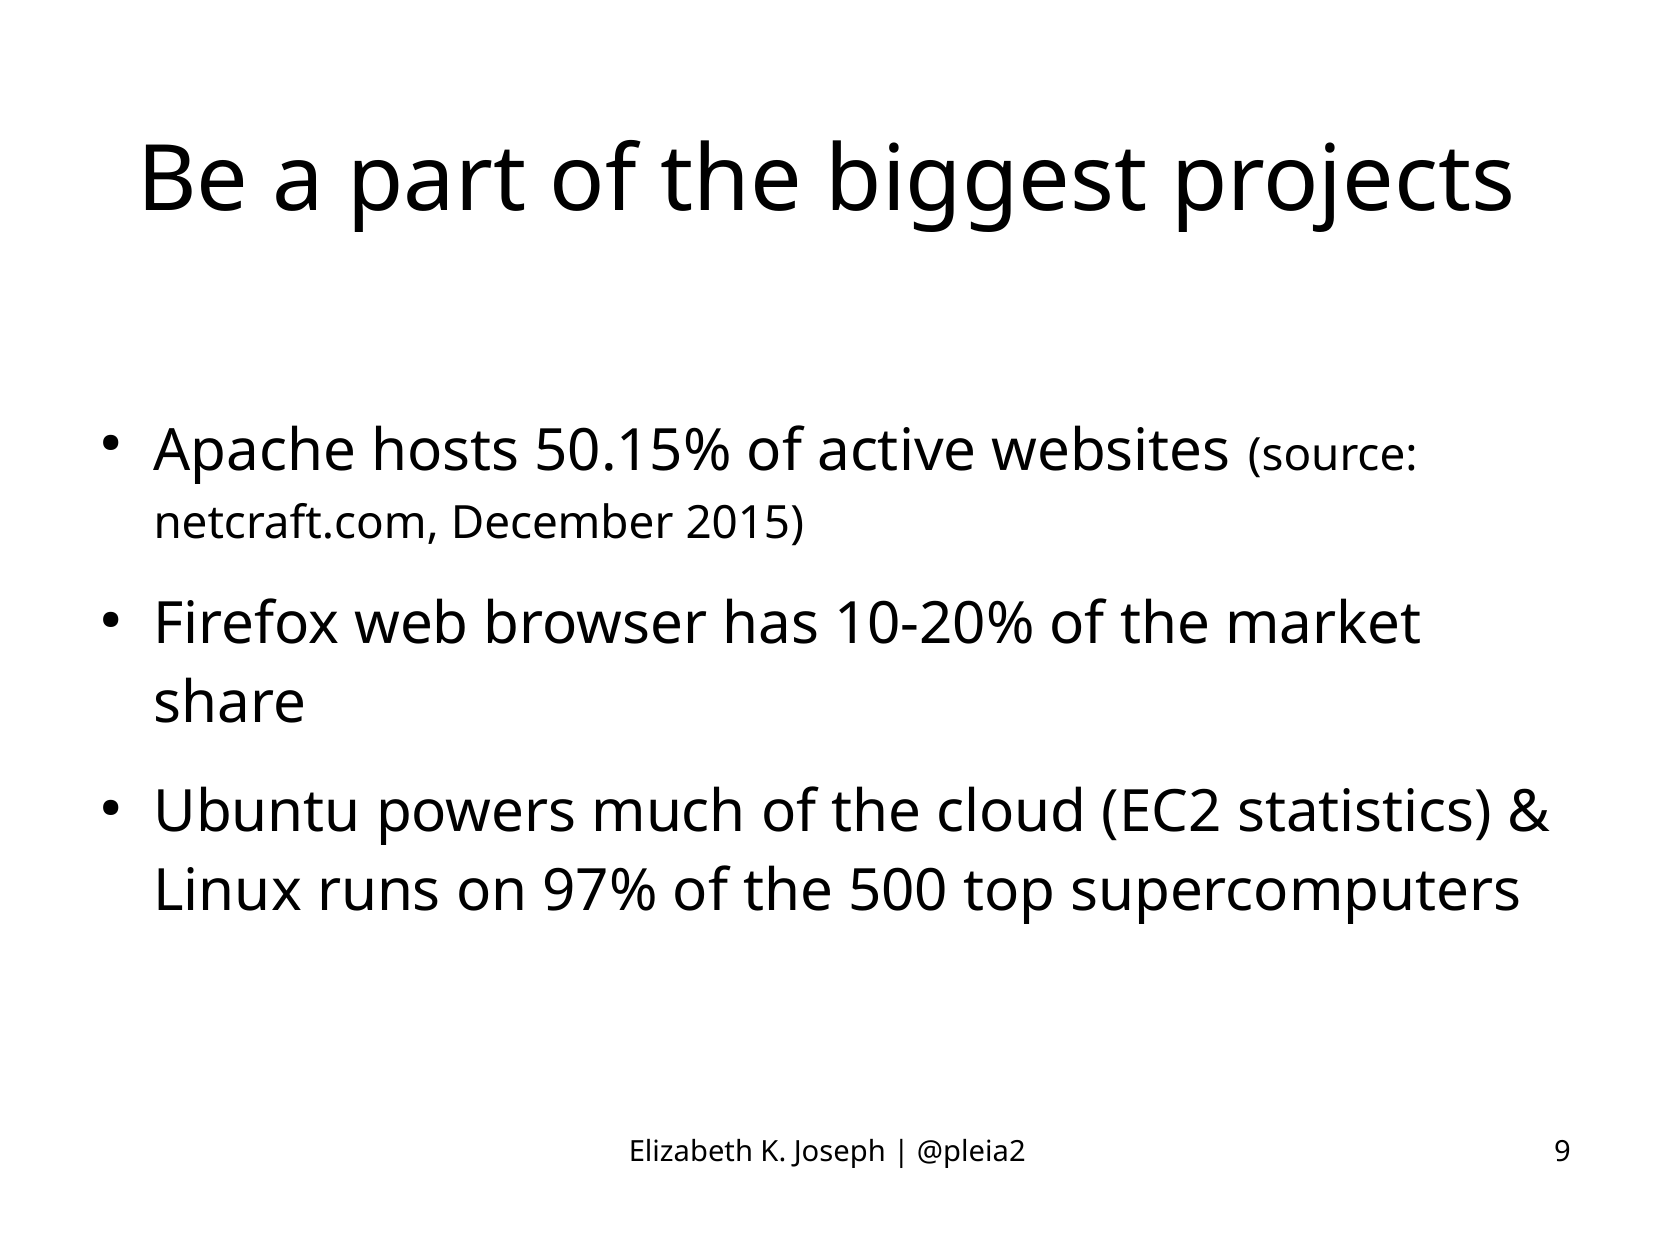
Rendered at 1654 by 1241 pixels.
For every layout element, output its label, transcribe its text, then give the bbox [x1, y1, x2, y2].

title Be a part of the biggest projects [82, 20, 1571, 290]
list Apache hosts 50.15% of active websites (source: netcraft.com, December 2015) Firefox web browser has 10-20% of the market share Ubuntu powers much of the cloud (EC2 statistics) & Linux runs on 97% of the 500 top supercomputers [82, 290, 1571, 1010]
